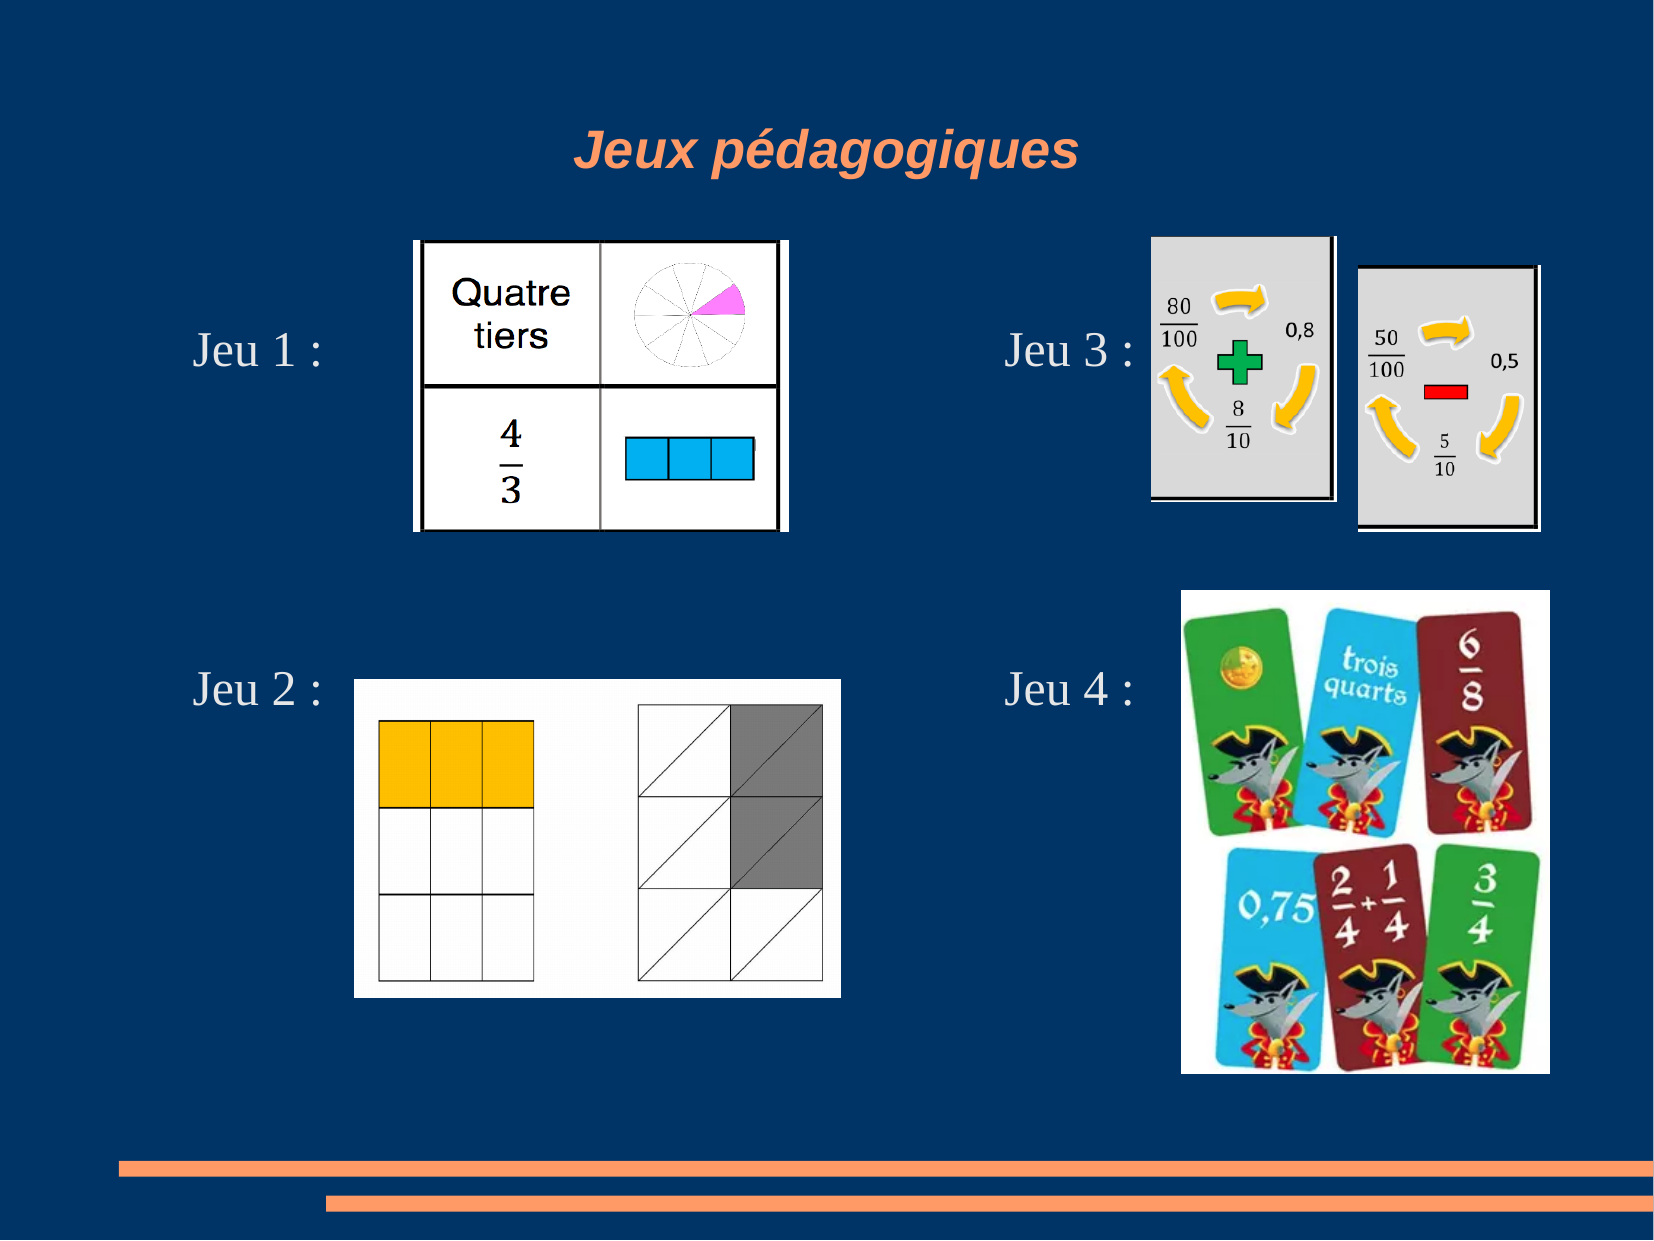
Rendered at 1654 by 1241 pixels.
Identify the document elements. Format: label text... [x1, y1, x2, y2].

list Jeu 1 : Jeu 3 : Jeu 2 : Jeu 4 : [121, 322, 1561, 1132]
picture [1181, 590, 1550, 1074]
picture [413, 240, 789, 532]
picture [1151, 236, 1337, 502]
picture [354, 679, 841, 998]
picture [1358, 265, 1541, 532]
title Jeux pédagogiques [121, 46, 1534, 254]
